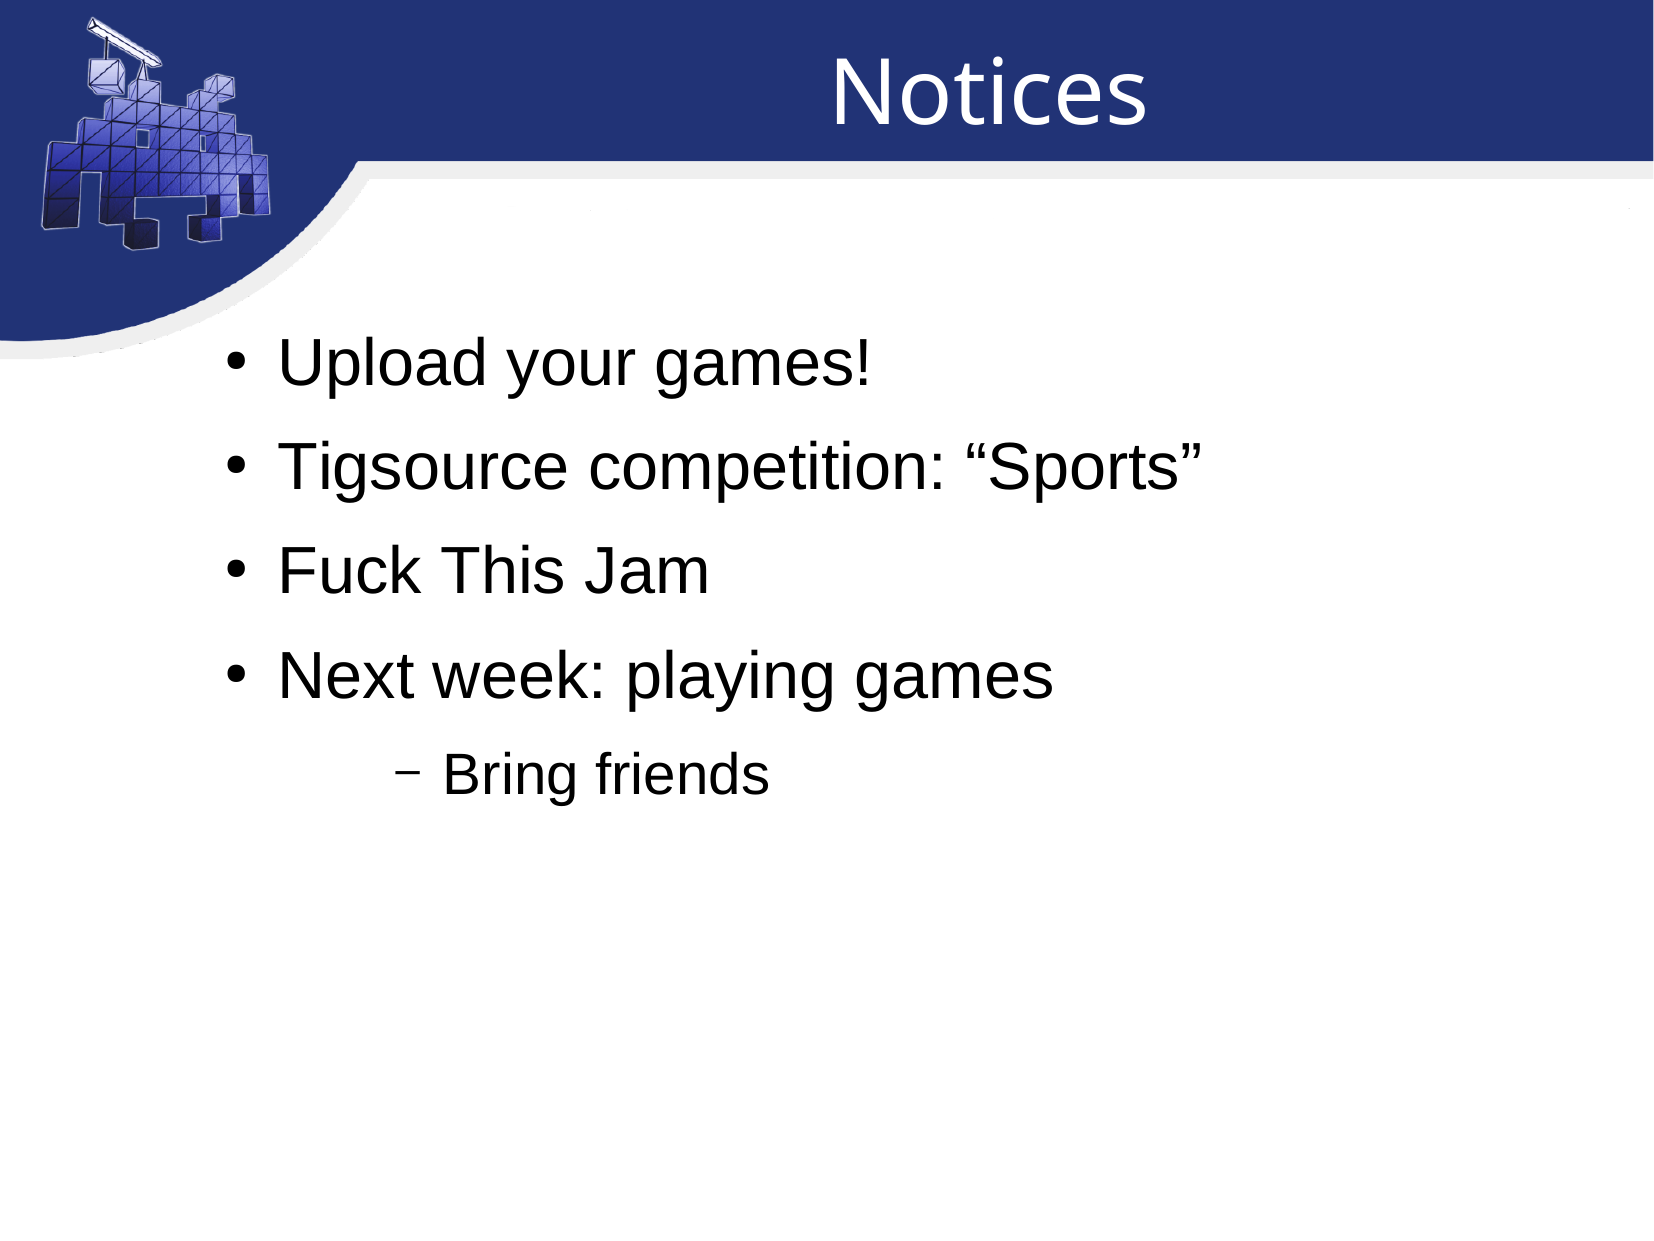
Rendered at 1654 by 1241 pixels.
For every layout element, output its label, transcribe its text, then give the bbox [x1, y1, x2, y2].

list Upload your games! Tigsource competition: “Sports” Fuck This Jam Next week: playing games Bring friends [206, 324, 1595, 1078]
title Notices [354, 35, 1625, 142]
picture [0, 0, 1654, 443]
